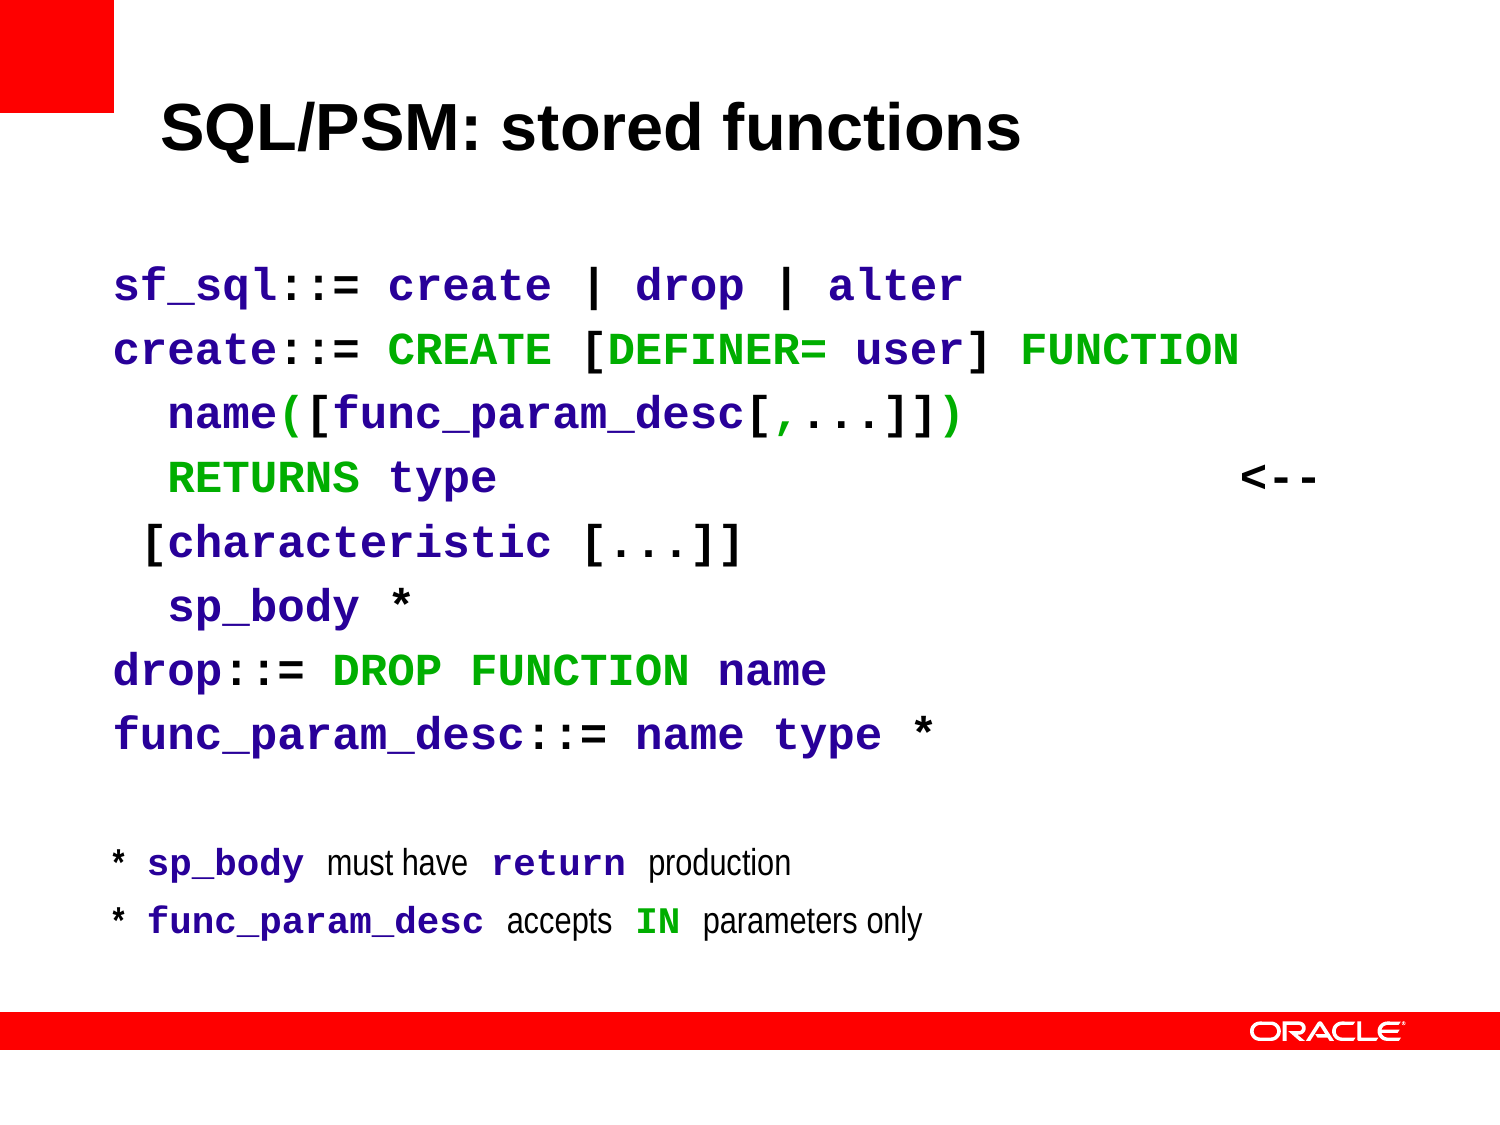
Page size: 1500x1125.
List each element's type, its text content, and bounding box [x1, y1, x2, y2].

title SQL/PSM: stored functions [145, 42, 1390, 213]
picture [0, 1012, 1500, 1050]
picture [0, 0, 114, 113]
list sf_sql::= create | drop | alter create::= CREATE [DEFINER= user] FUNCTION name([func_param_desc[,...]]) RETURNS type <-- [characteristic [...]] sp_body * drop::= DROP FUNCTION name func_param_desc::= name type * * sp_body must have return production * func_param_desc accepts IN parameters only [112, 262, 1349, 1005]
